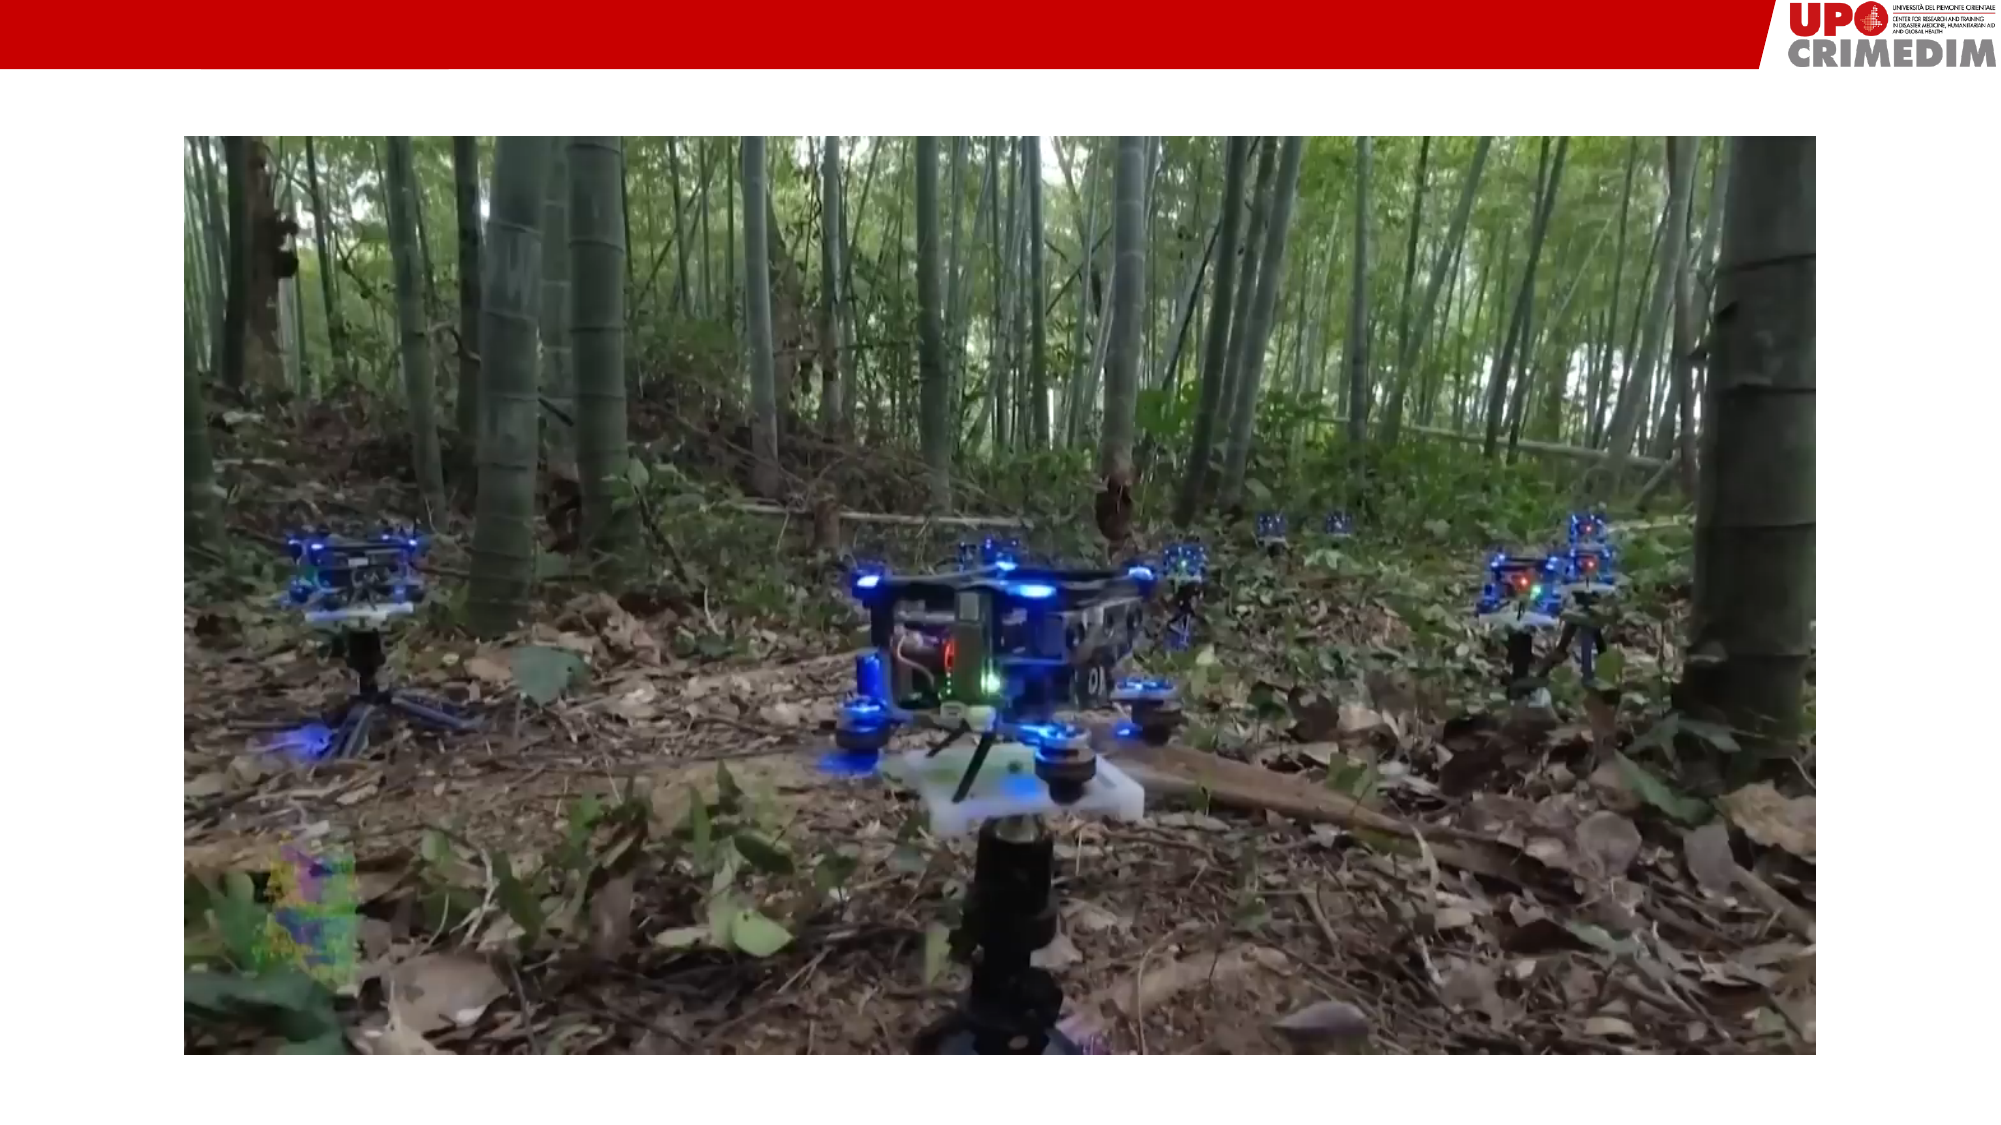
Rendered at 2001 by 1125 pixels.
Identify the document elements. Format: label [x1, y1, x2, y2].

picture [184, 136, 1816, 1055]
picture [1788, 1, 1996, 67]
